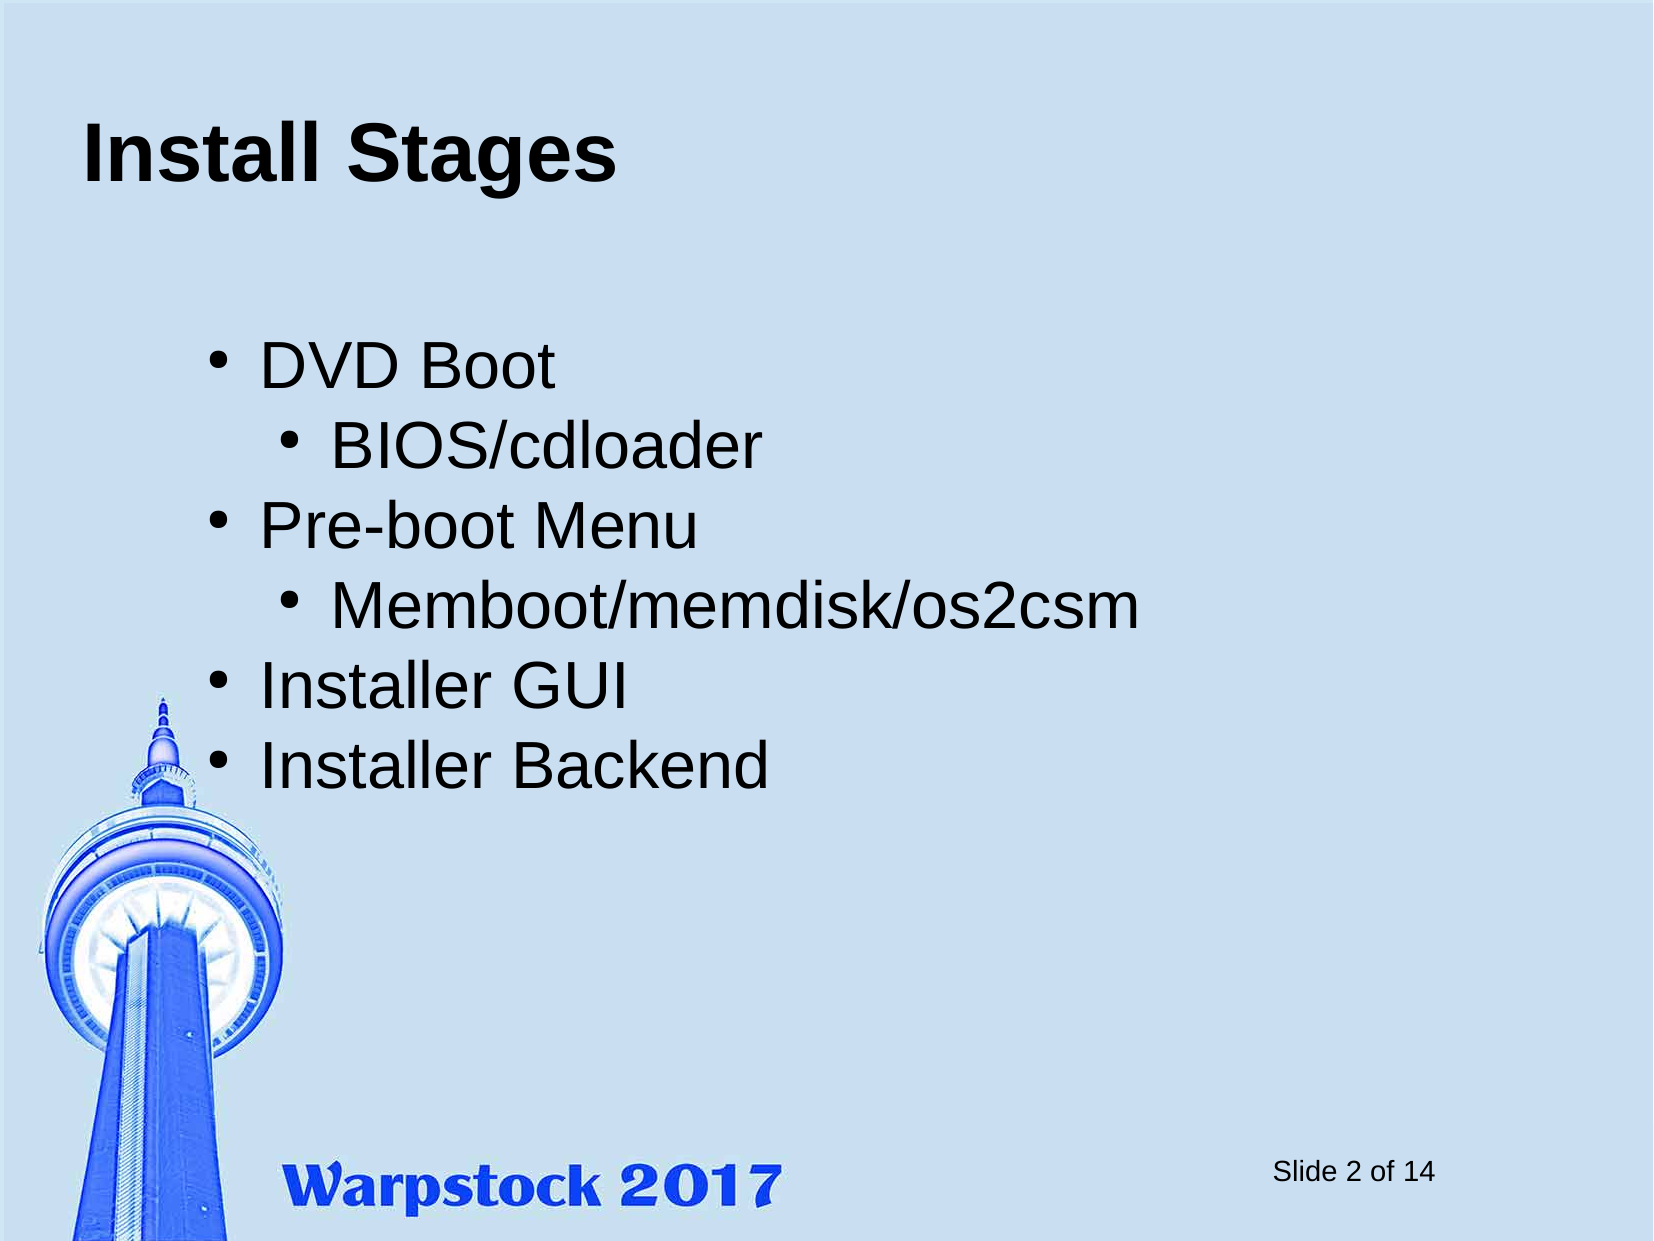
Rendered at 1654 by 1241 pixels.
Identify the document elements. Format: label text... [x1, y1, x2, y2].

picture [4, 3, 1654, 1241]
text_box DVD Boot BIOS/cdloader Pre-boot Menu Memboot/memdisk/os2csm Installer GUI Installer Backend [173, 314, 1414, 924]
title Install Stages [82, 49, 1571, 257]
